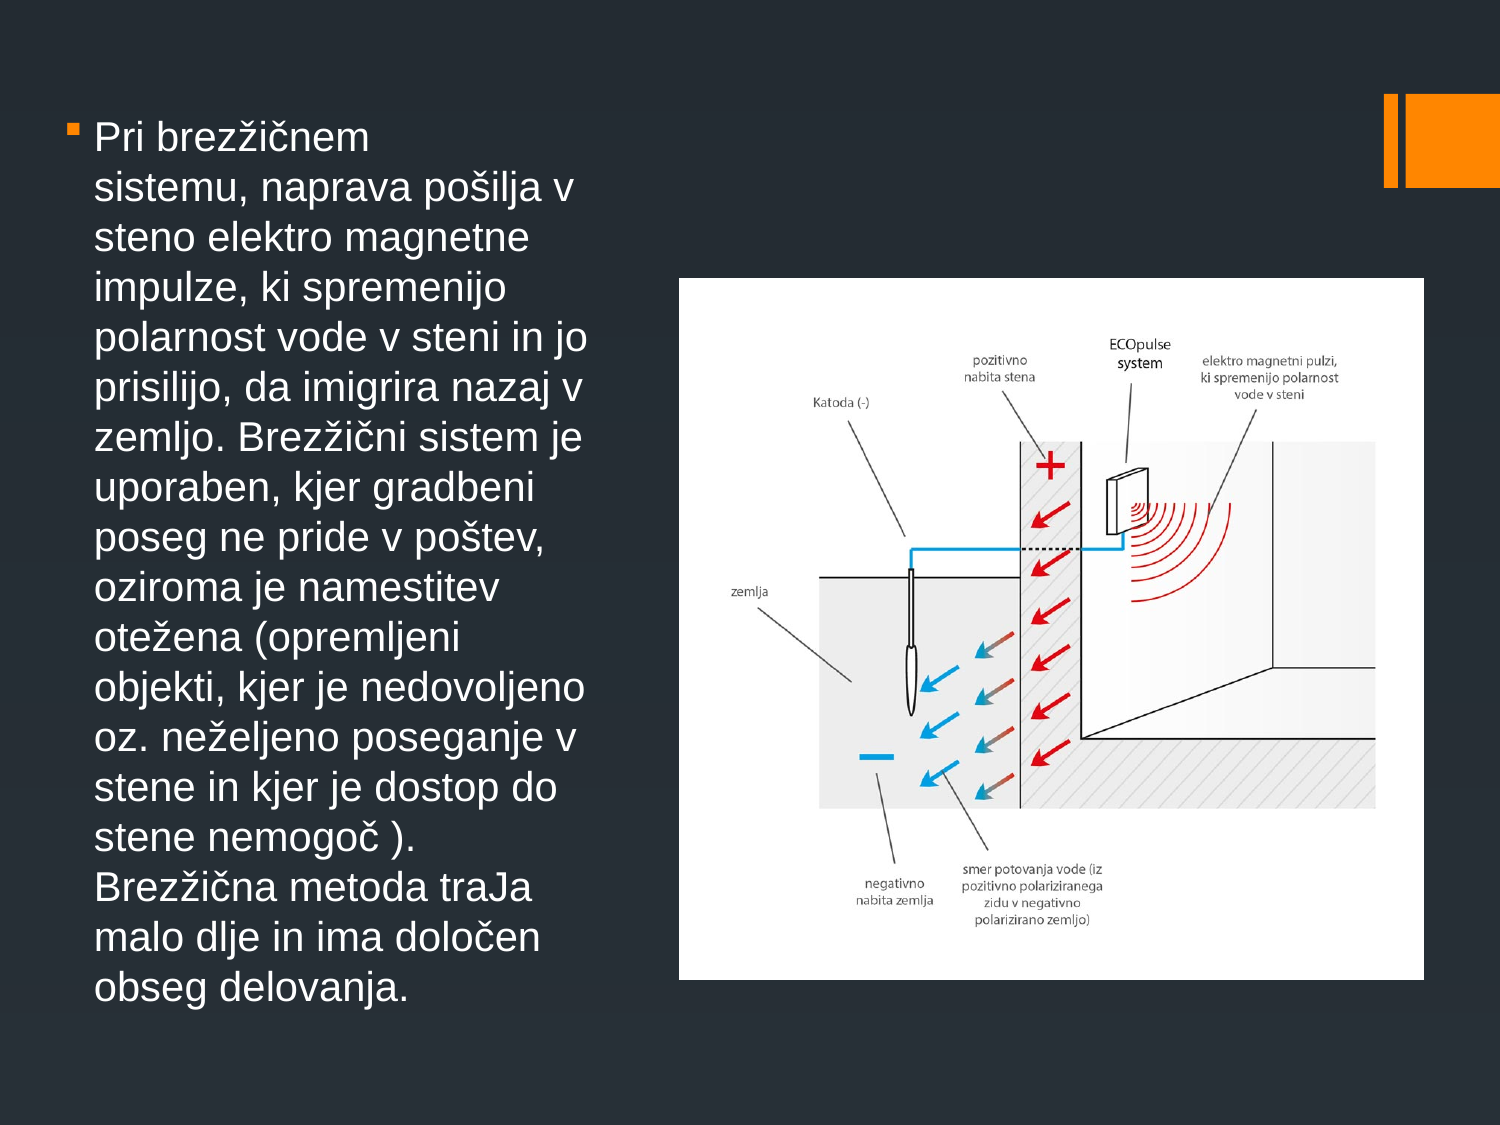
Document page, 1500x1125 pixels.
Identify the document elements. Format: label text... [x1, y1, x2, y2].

list Pri brezžičnem sistemu, naprava pošilja v steno elektro magnetne impulze, ki spremenijo polarnost vode v steni in jo prisilijo, da imigrira nazaj v zemljo. Brezžični sistem je uporaben, kjer gradbeni poseg ne pride v poštev, oziroma je namestitev otežena (opremljeni objekti, kjer je nedovoljeno oz. neželjeno poseganje v stene in kjer je dostop do stene nemogoč ). Brezžična metoda traJa malo dlje in ima določen obseg delovanja. [41, 101, 609, 1047]
picture [679, 278, 1424, 980]
